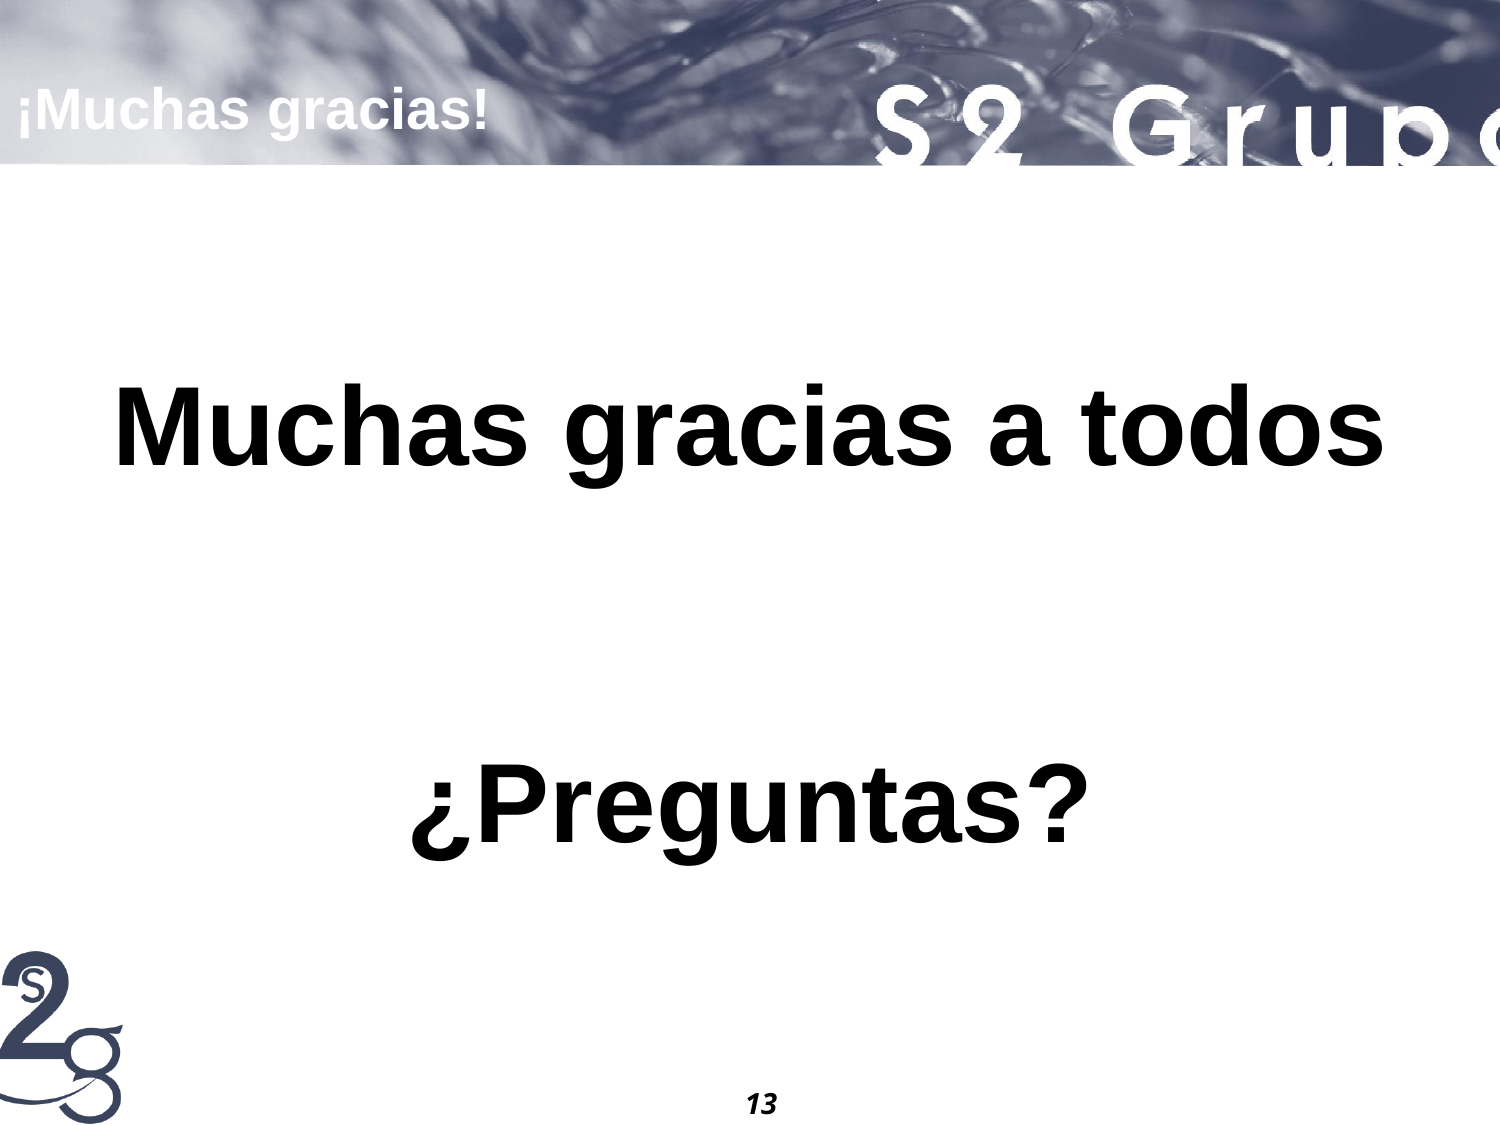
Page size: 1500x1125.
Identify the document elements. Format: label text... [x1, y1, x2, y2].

text_box ¡Muchas gracias! [0, 0, 827, 149]
picture [0, 0, 1500, 166]
picture [0, 951, 125, 1125]
text_box Muchas gracias a todos ¿Preguntas? [67, 168, 1433, 944]
